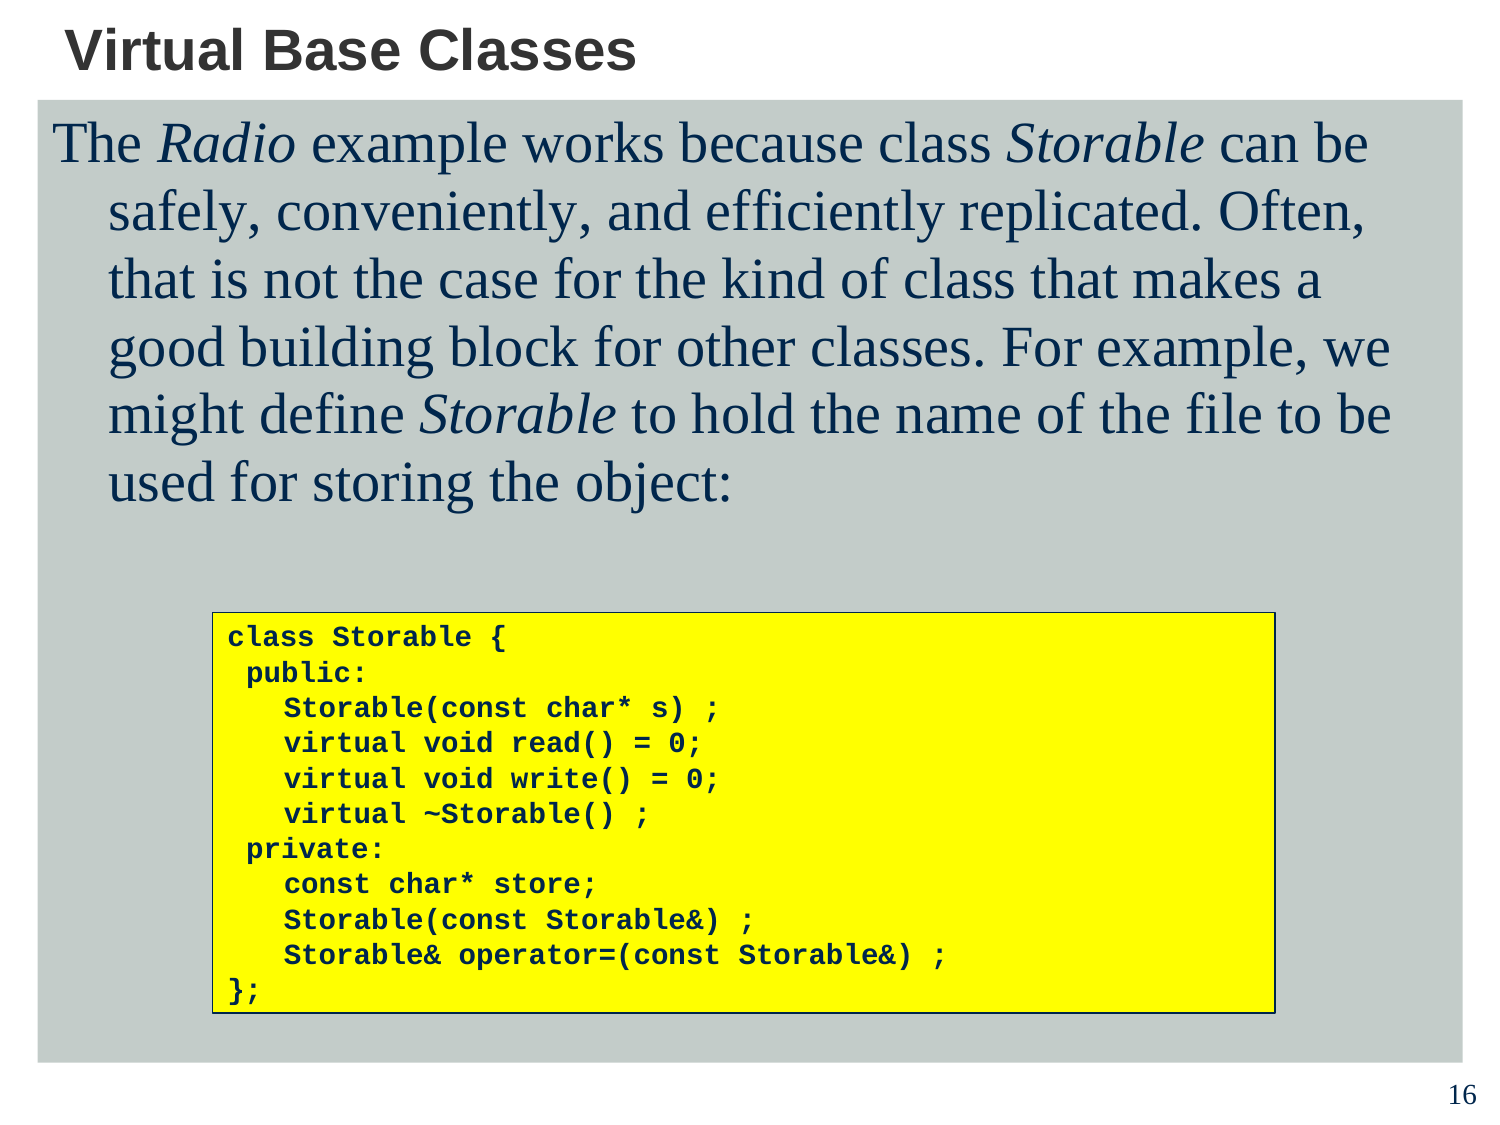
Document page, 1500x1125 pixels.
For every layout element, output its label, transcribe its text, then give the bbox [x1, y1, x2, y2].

text_box class Storable { public: Storable(const char* s) ; virtual void read() = 0; virtual void write() = 0; virtual ~Storable() ; private: const char* store; Storable(const Storable&) ; Storable& operator=(const Storable&) ; }; [212, 612, 1276, 1020]
list The Radio example works because class Storable can be safely, conveniently, and efficiently replicated. Often, that is not the case for the kind of class that makes a good building block for other classes. For example, we might define Storable to hold the name of the file to be used for storing the object: [37, 99, 1463, 1063]
title Virtual Base Classes [50, 0, 1450, 91]
